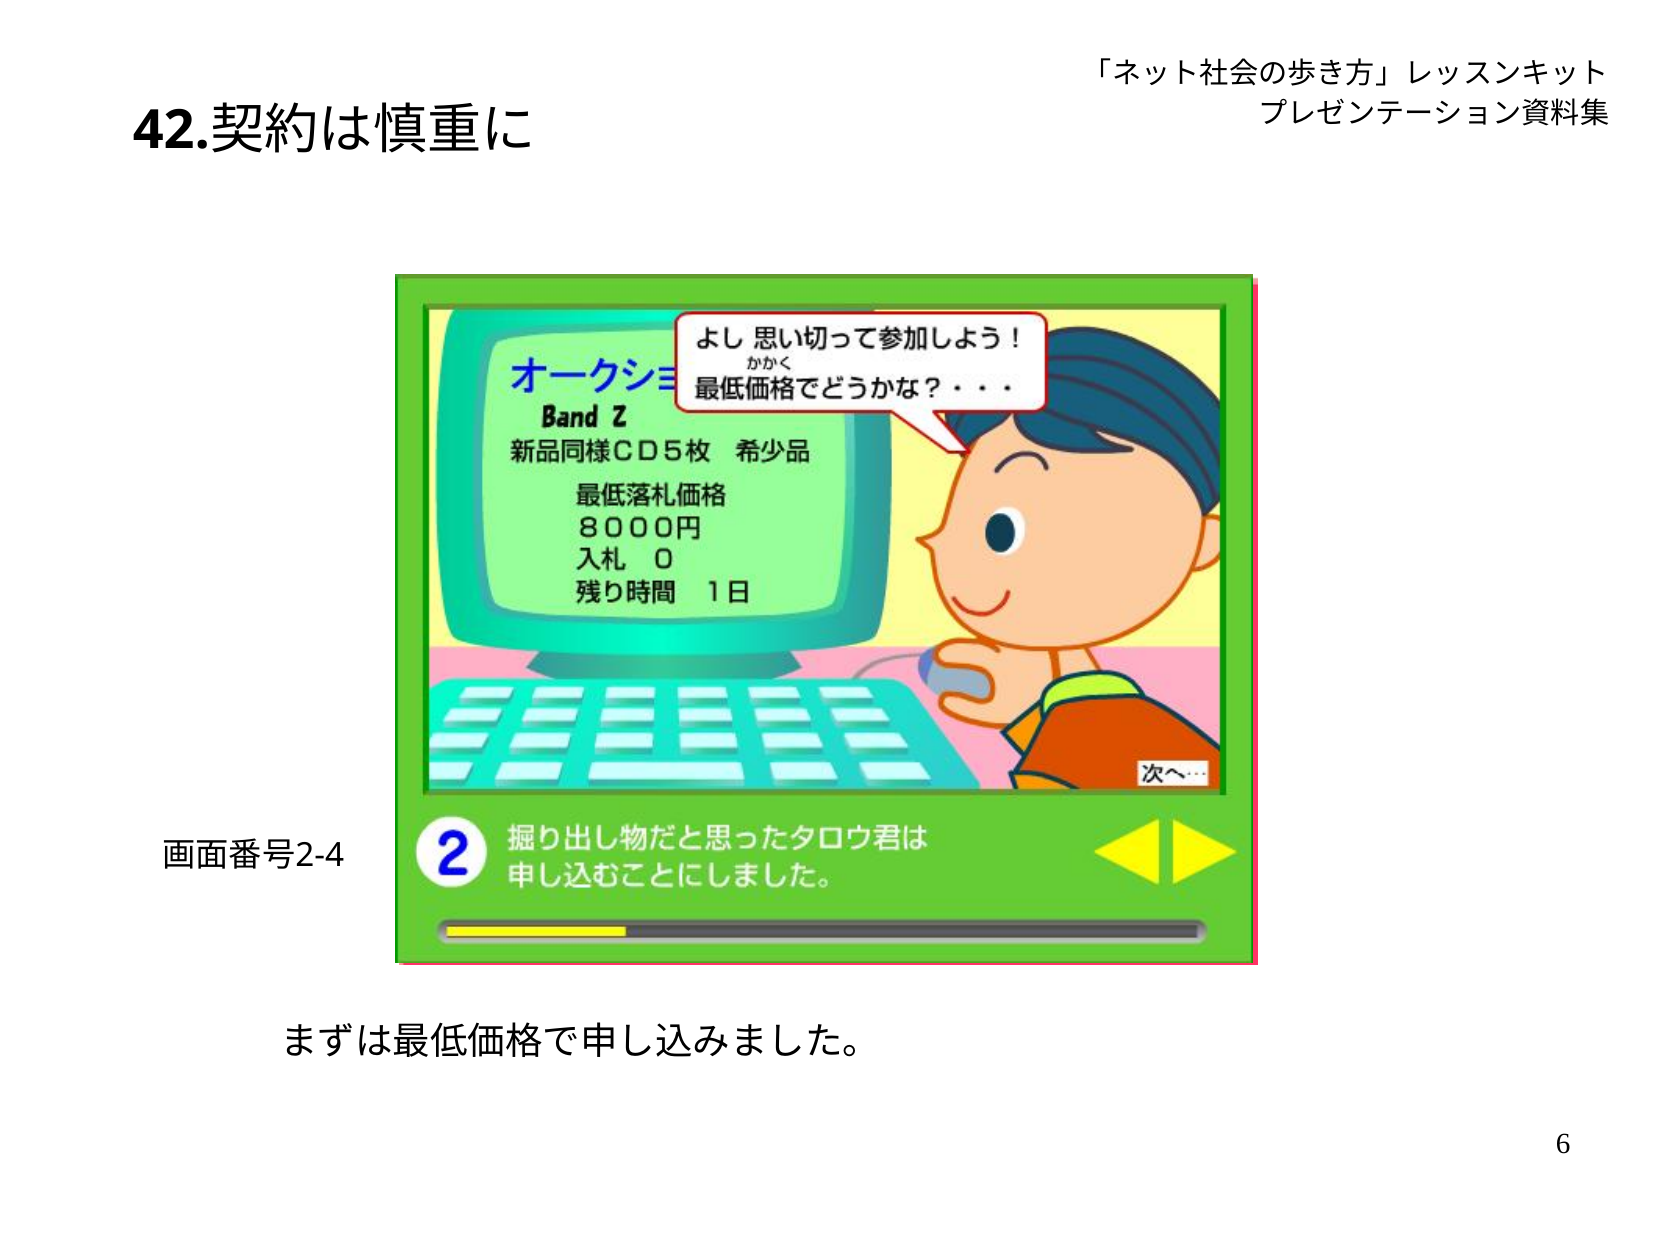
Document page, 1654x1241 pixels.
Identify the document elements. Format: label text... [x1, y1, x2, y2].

text_box 「ネット社会の歩き方」レッスンキット プレゼンテーション資料集 [1062, 44, 1625, 139]
picture [395, 274, 1258, 965]
text_box 42.契約は慎重に [118, 88, 1241, 169]
text_box 画面番号2-4 [147, 826, 384, 882]
text_box まずは最低価格で申し込みました。 [265, 1003, 1447, 1074]
